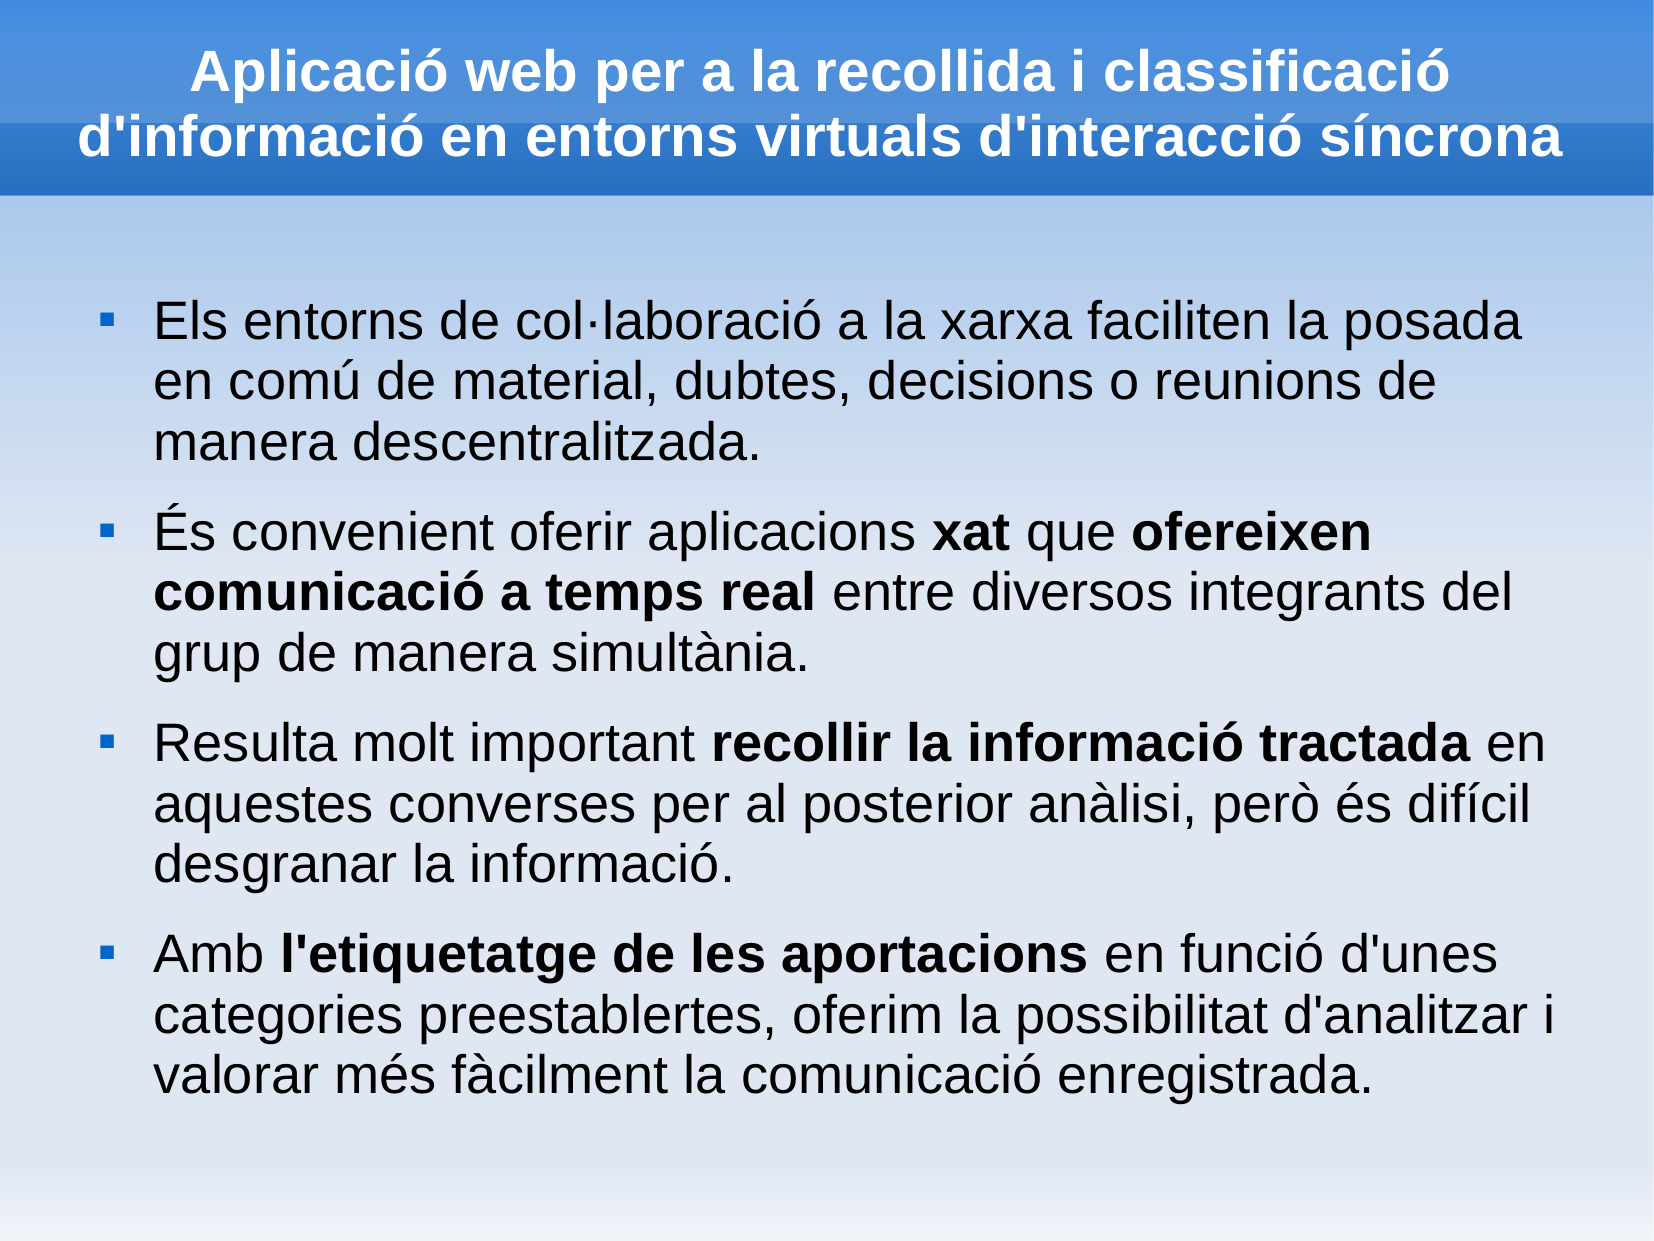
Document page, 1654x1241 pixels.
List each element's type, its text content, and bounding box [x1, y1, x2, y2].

title Aplicació web per a la recollida i classificació d'informació en entorns virtuals d'interacció síncrona [76, 0, 1565, 208]
picture [0, 0, 1654, 1241]
list Els entorns de col·laboració a la xarxa faciliten la posada en comú de material, dubtes, decisions o reunions de manera descentralitzada. És convenient oferir aplicacions xat que ofereixen comunicació a temps real entre diversos integrants del grup de manera simultània. Resulta molt important recollir la informació tractada en aquestes converses per al posterior anàlisi, però és difícil desgranar la informació. Amb l'etiquetatge de les aportacions en funció d'unes categories preestablertes, oferim la possibilitat d'analitzar i valorar més fàcilment la comunicació enregistrada. [82, 290, 1571, 1113]
